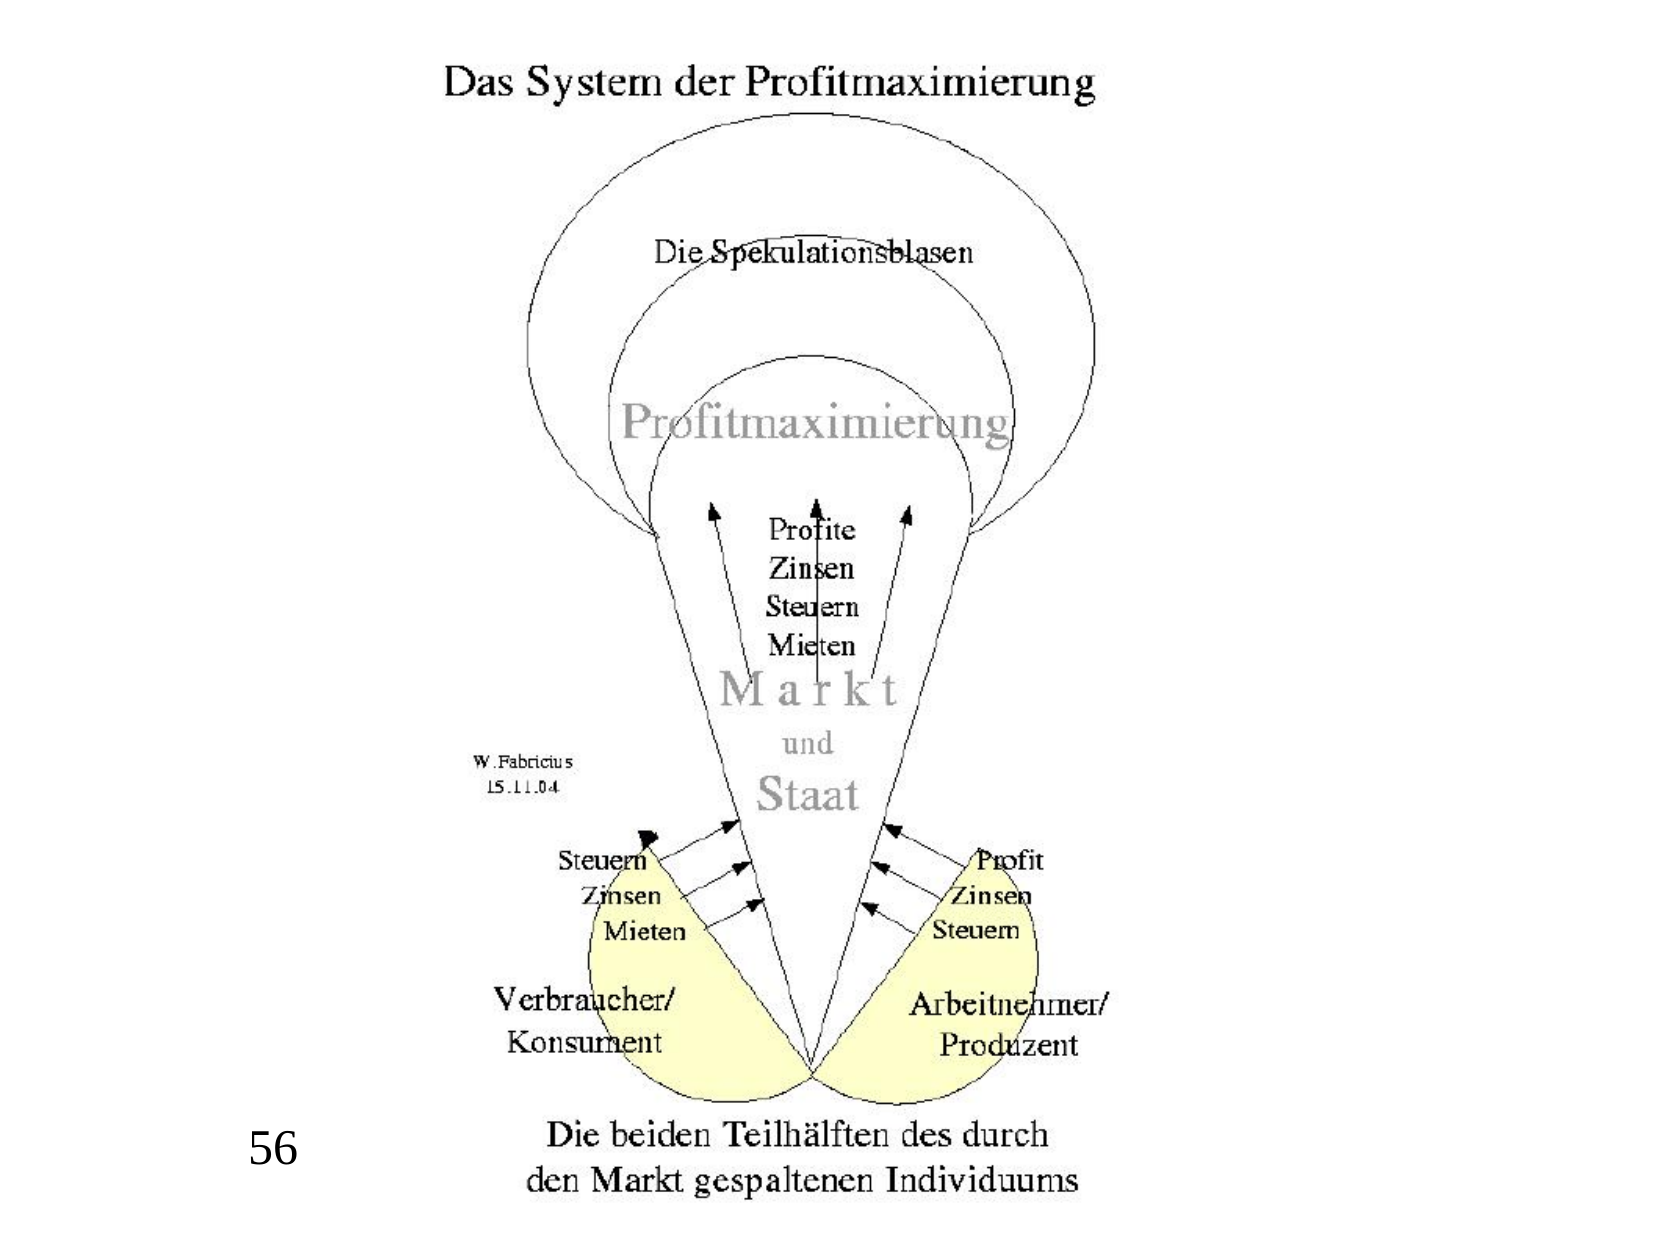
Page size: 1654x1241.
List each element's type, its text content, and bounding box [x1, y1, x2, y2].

picture [380, 27, 1230, 1228]
text_box <Nummer> [248, 1116, 483, 1178]
